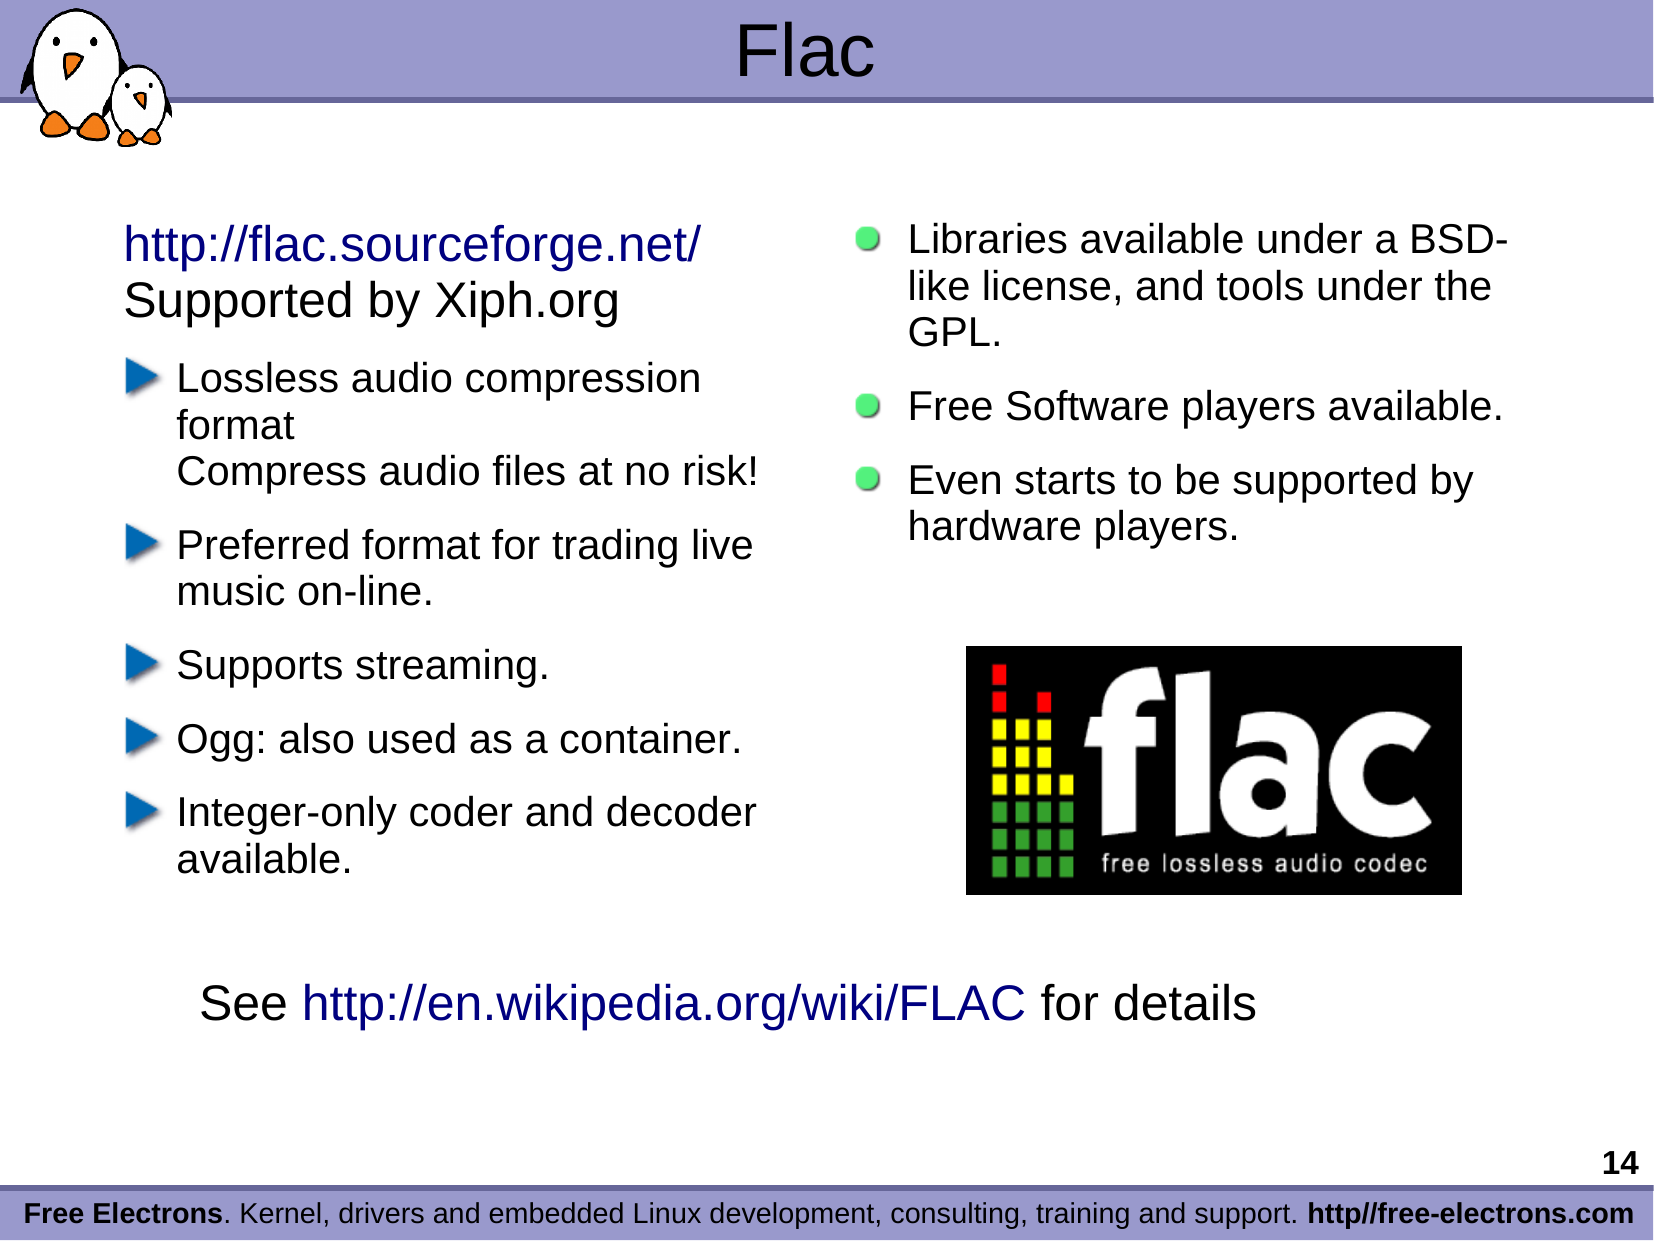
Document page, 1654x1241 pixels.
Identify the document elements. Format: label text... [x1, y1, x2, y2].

picture [20, 8, 172, 147]
list Libraries available under a BSD-like license, and tools under the GPL. Free Software players available. Even starts to be supported by hardware players. [836, 216, 1567, 933]
title Flac [60, 0, 1551, 101]
list http://flac.sourceforge.net/ Supported by Xiph.org Lossless audio compression format Compress audio files at no risk! Preferred format for trading live music on-line. Supports streaming. Ogg: also used as a container. Integer-only coder and decoder available. [105, 216, 795, 965]
text_box [966, 646, 1462, 895]
list See http://en.wikipedia.org/wiki/FLAC for details [181, 975, 1483, 1059]
picture [988, 660, 1439, 884]
